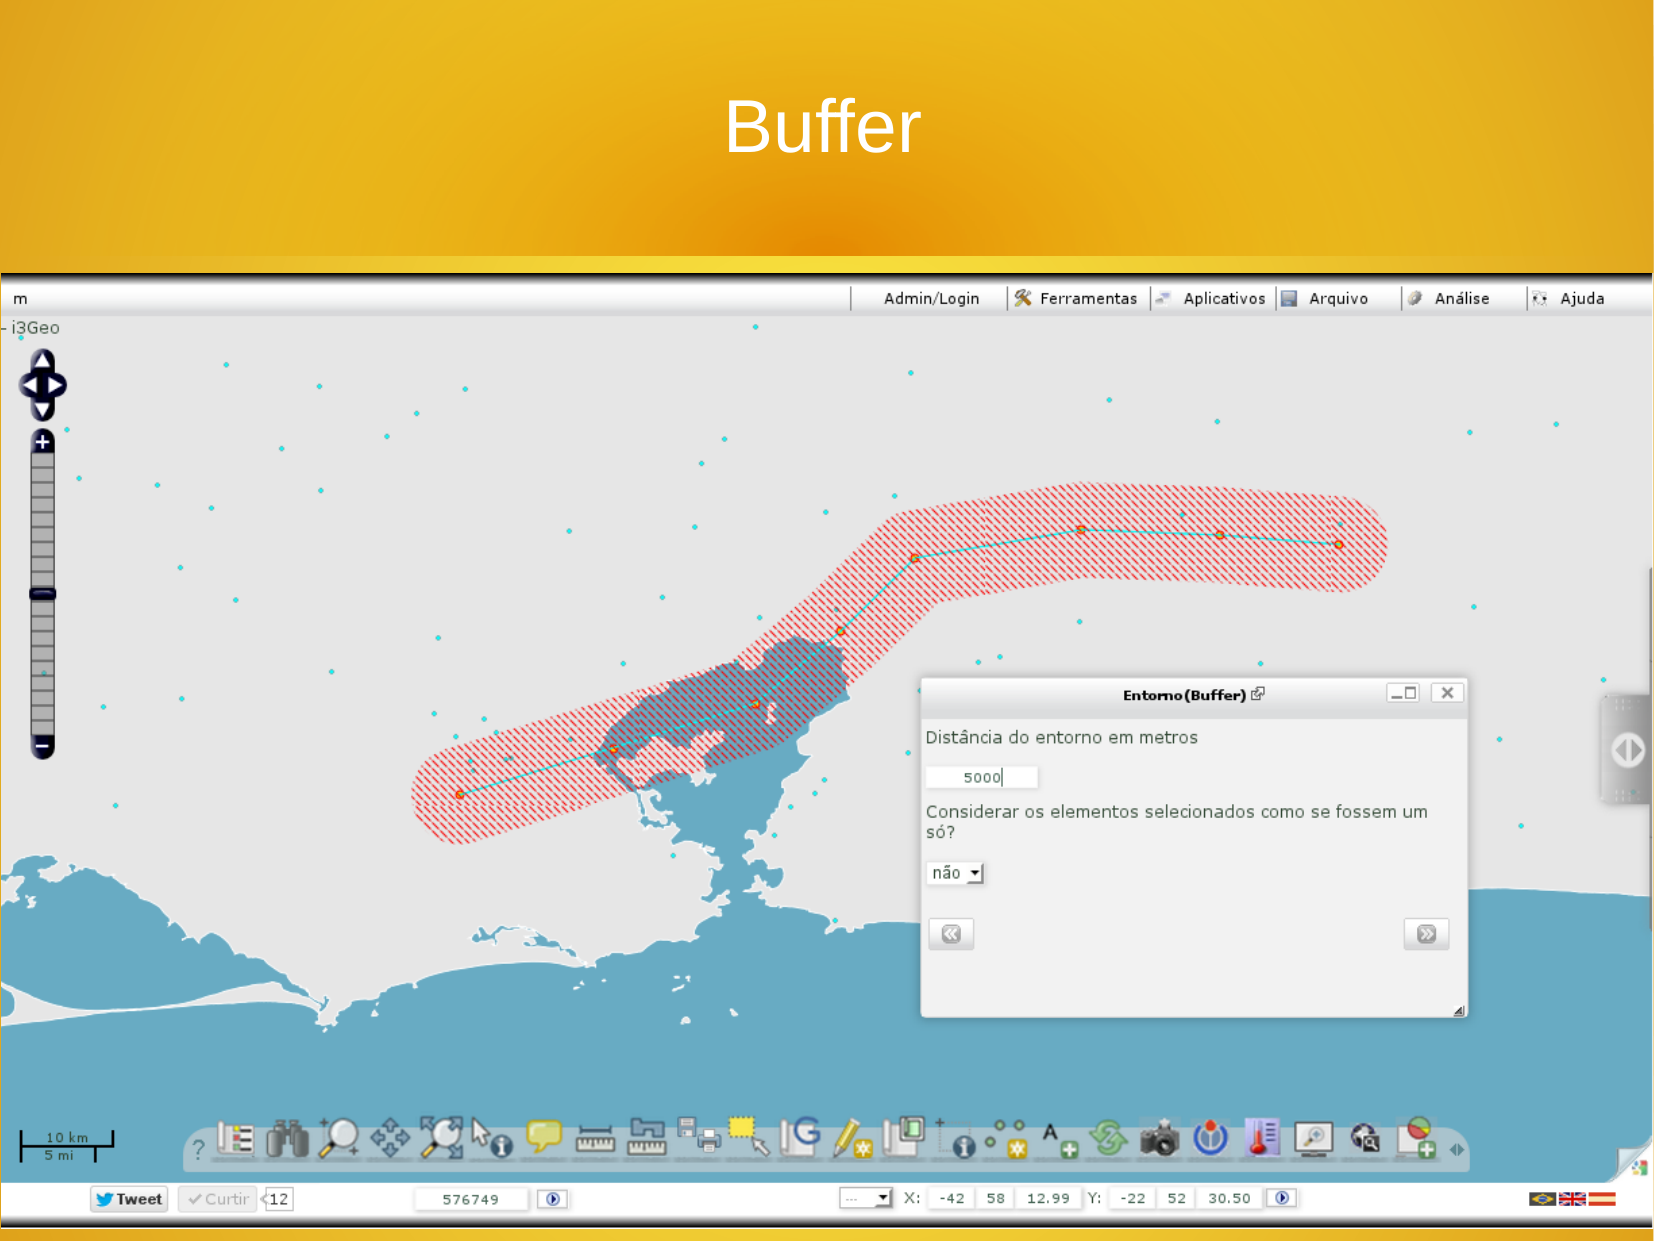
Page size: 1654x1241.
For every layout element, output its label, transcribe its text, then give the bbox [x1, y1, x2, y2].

title Buffer [78, 22, 1567, 230]
picture [1, 273, 1654, 1229]
